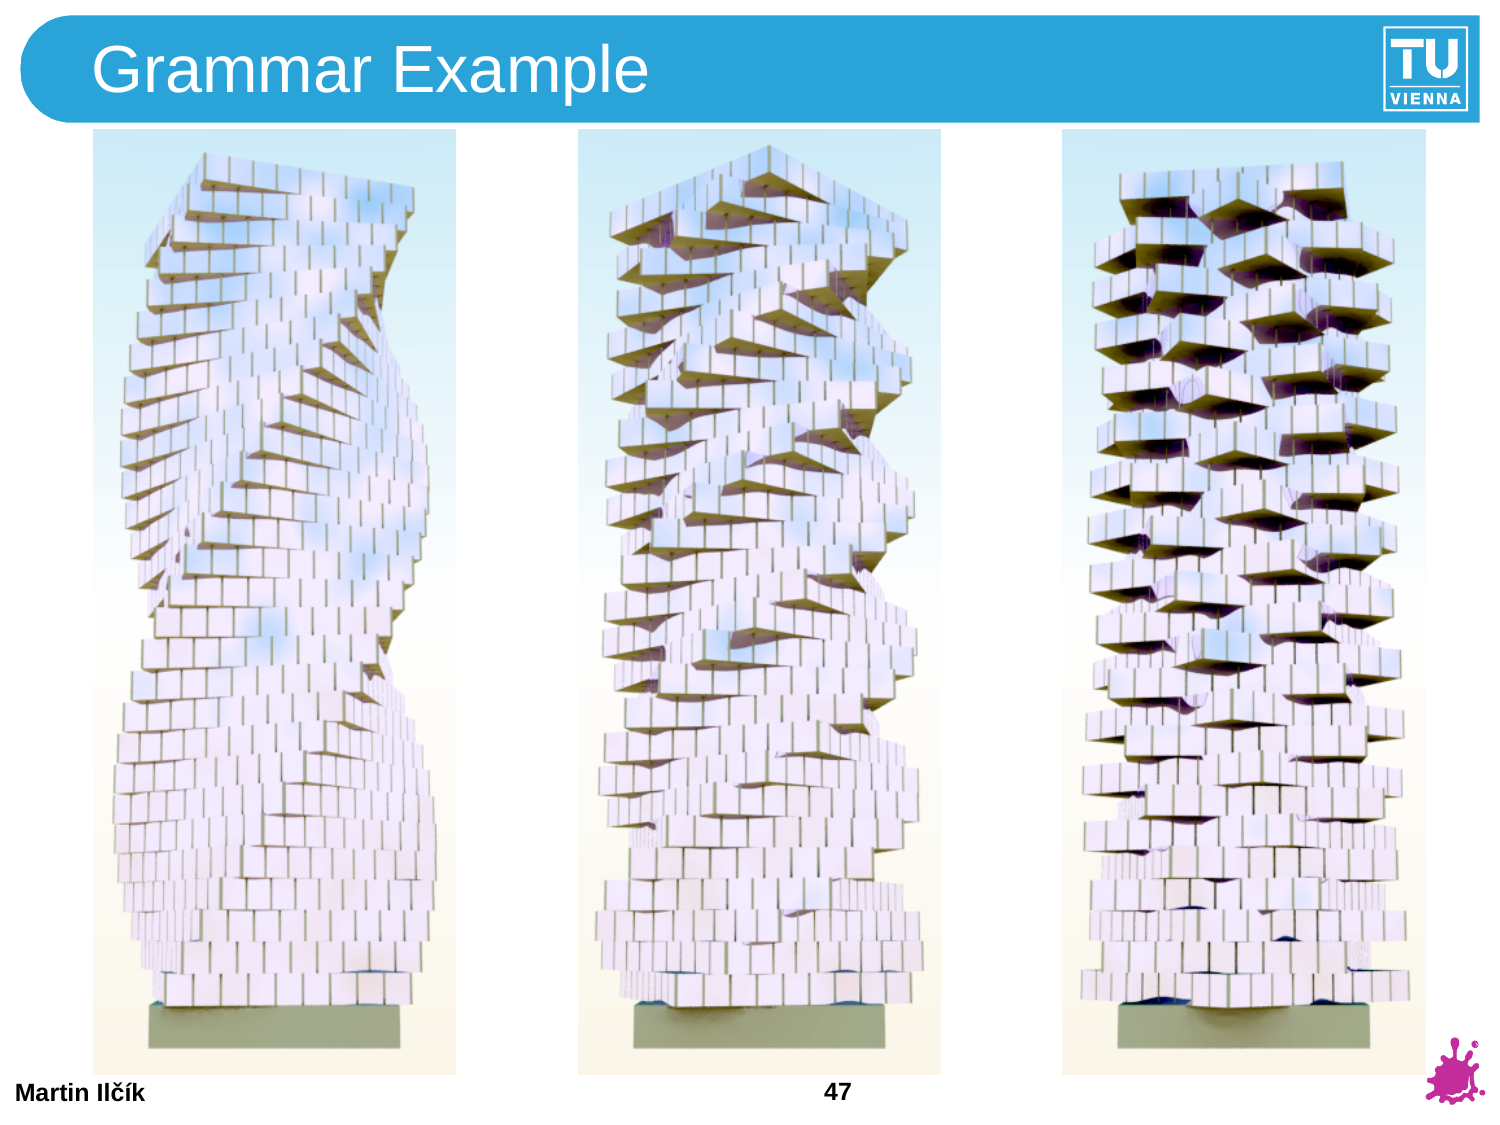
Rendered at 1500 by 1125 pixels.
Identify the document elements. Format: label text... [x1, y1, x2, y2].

title Grammar Example [76, 7, 1350, 132]
picture [1062, 129, 1426, 1075]
picture [93, 129, 456, 1075]
text_box Martin Ilčík [0, 1068, 617, 1117]
text_box 48 [749, 1075, 927, 1117]
picture [578, 129, 941, 1075]
